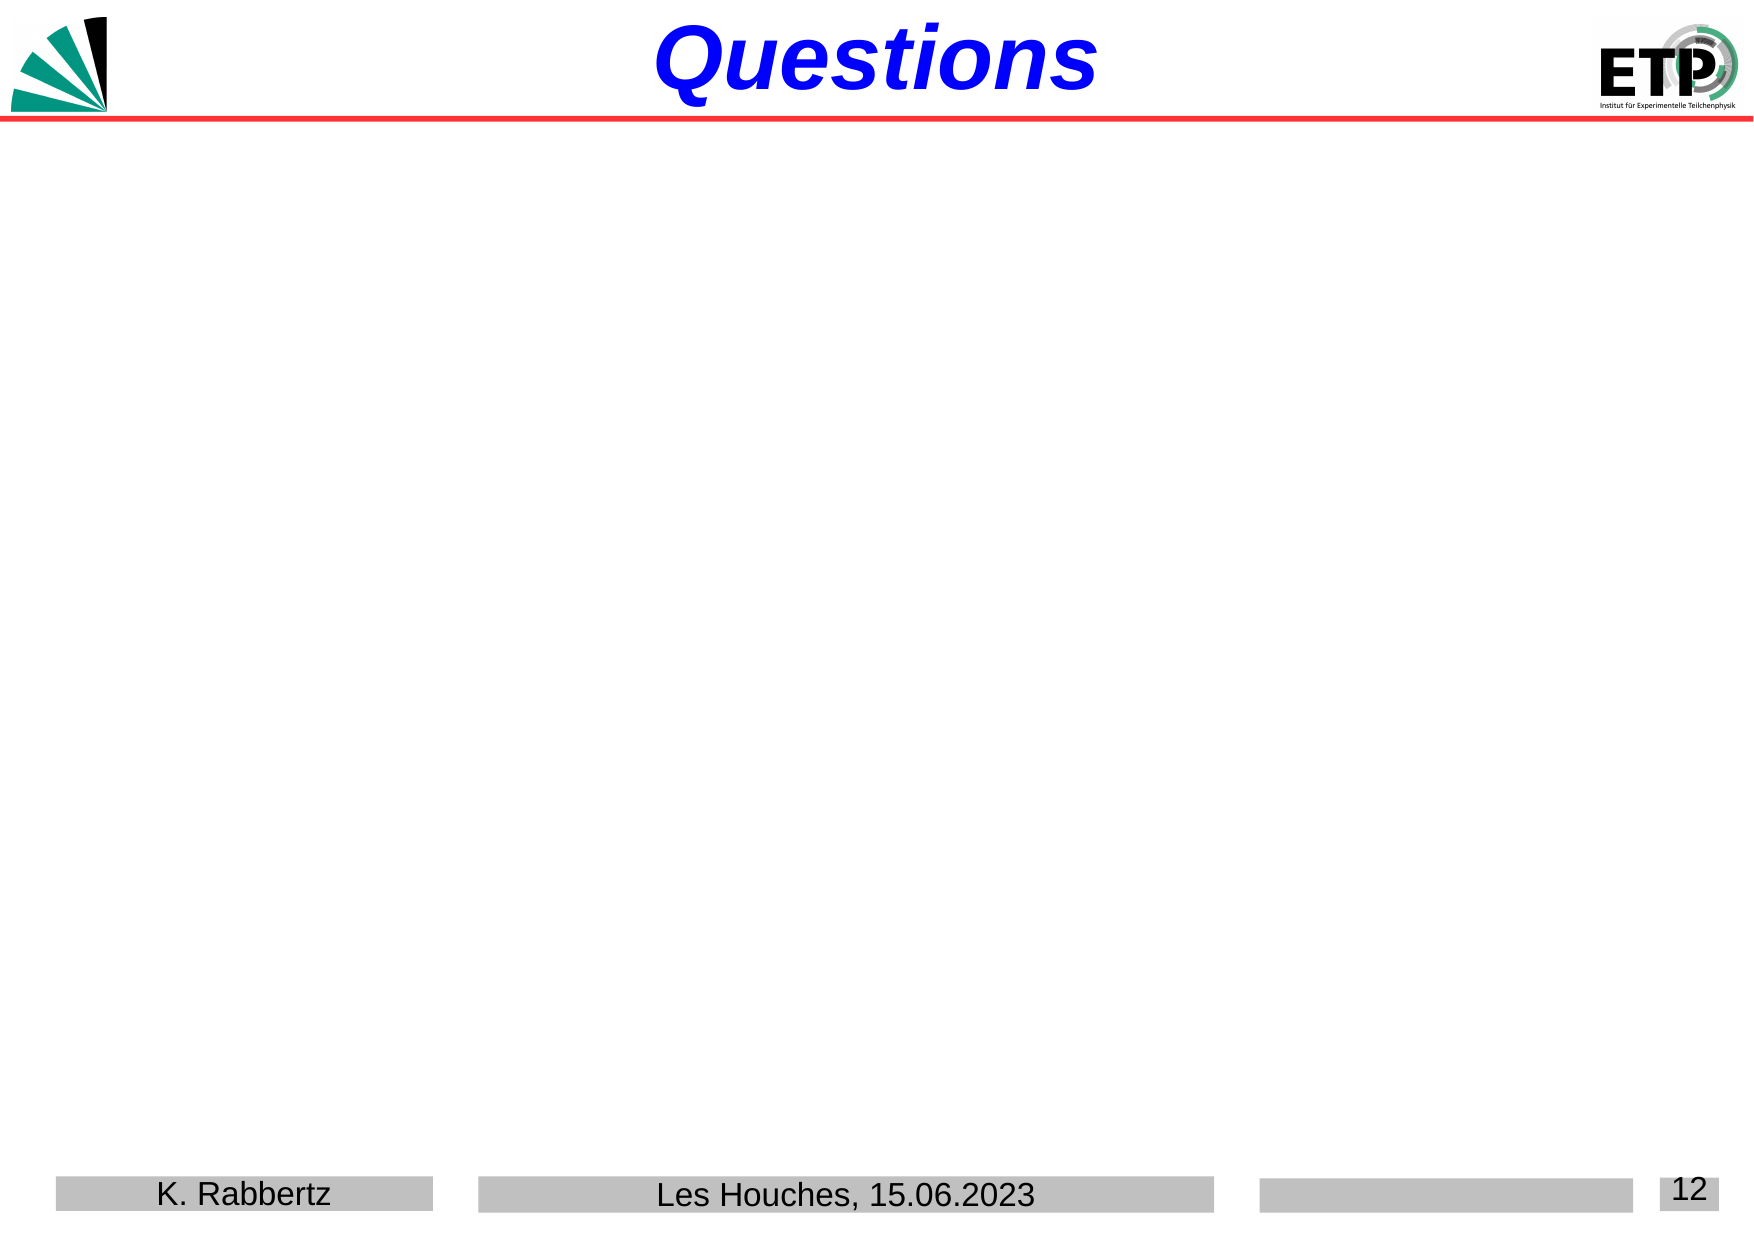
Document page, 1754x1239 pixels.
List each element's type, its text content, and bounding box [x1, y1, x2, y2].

picture [11, 17, 107, 113]
title Questions [124, 0, 1630, 116]
picture [1630, 17, 1745, 112]
